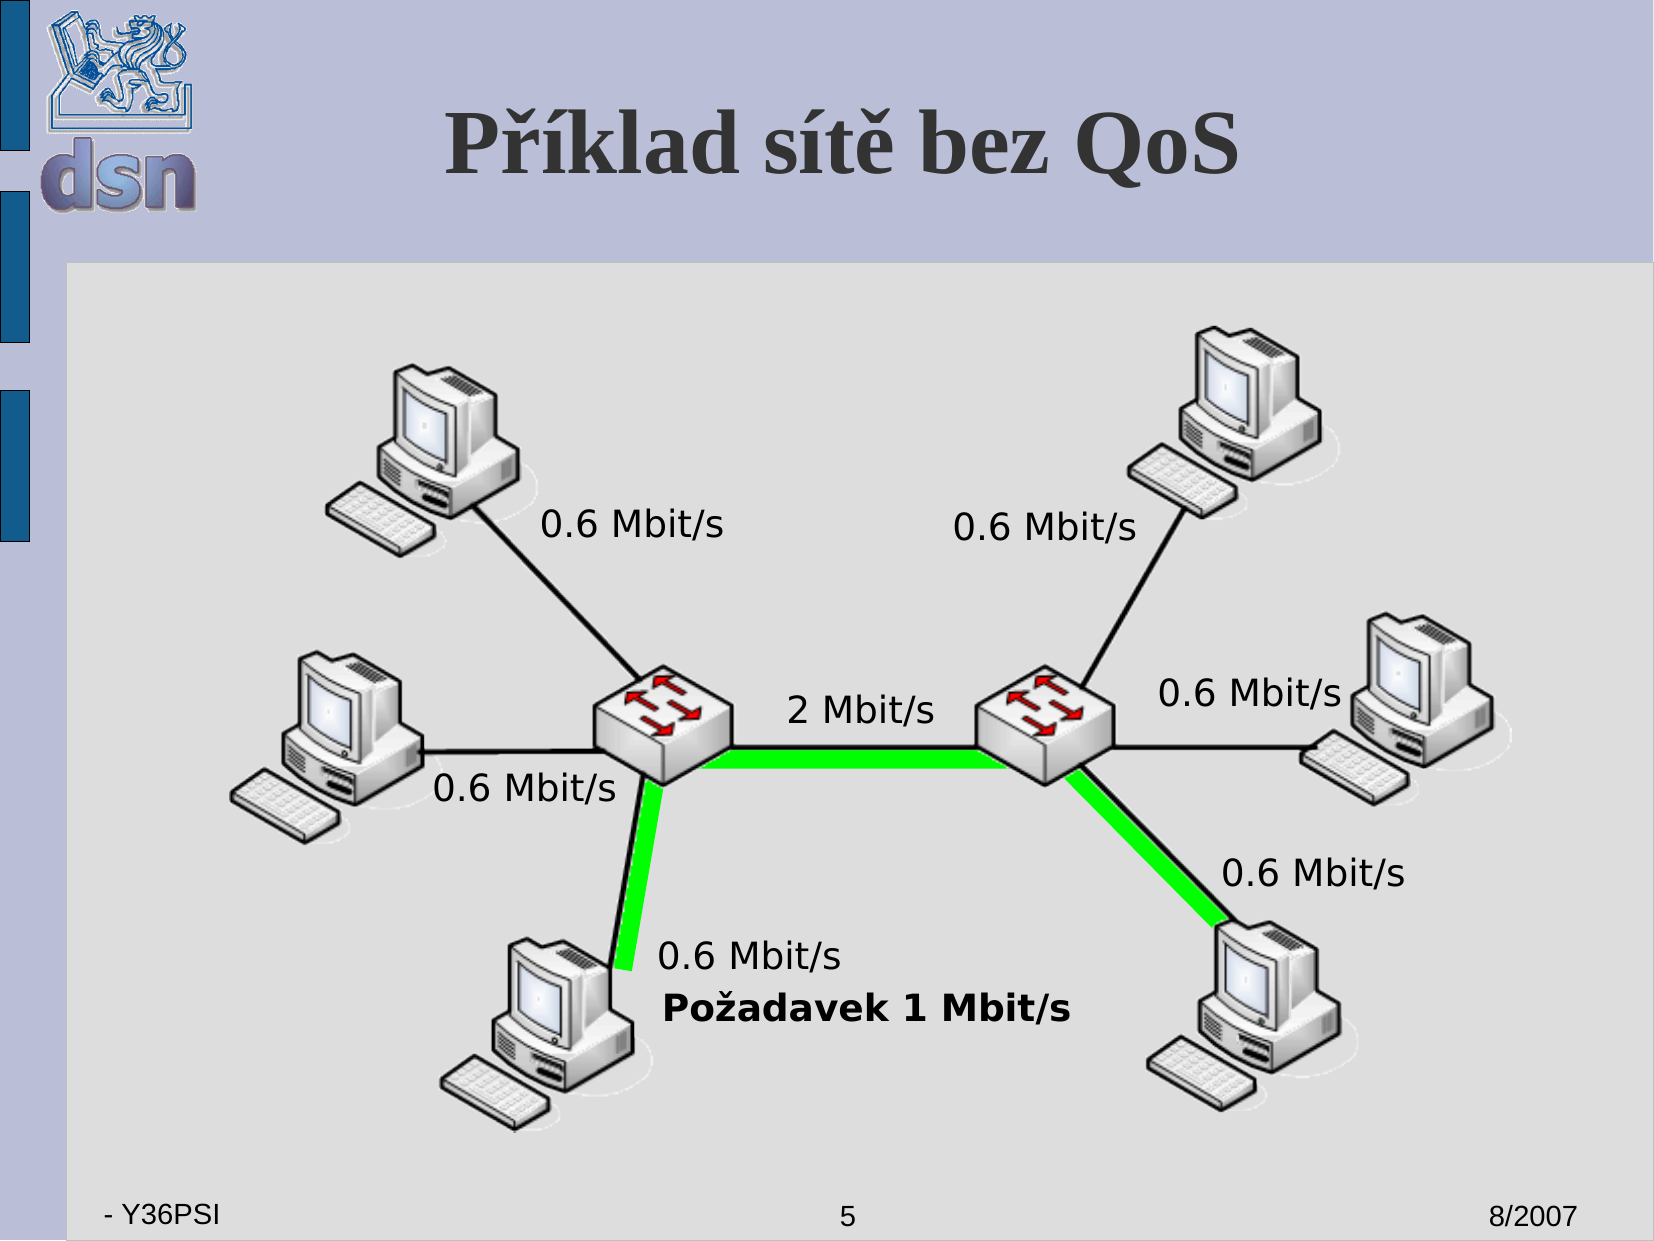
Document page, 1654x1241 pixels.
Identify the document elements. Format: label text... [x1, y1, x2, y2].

picture [10, 10, 223, 230]
text_box 2 Mbit/s [771, 681, 970, 740]
text_box 0.6 Mbit/s [524, 495, 740, 554]
text_box Požadavek 1 Mbit/s [647, 979, 1087, 1038]
picture [229, 324, 1512, 1133]
text_box 0.6 Mbit/s [1206, 844, 1421, 904]
text_box 0.6 Mbit/s [937, 498, 1153, 557]
text_box 0.6 Mbit/s [642, 927, 857, 987]
text_box 0.6 Mbit/s [1142, 664, 1358, 723]
text_box 0.6 Mbit/s [417, 759, 633, 818]
title Příklad sítě bez QoS [210, 38, 1478, 247]
